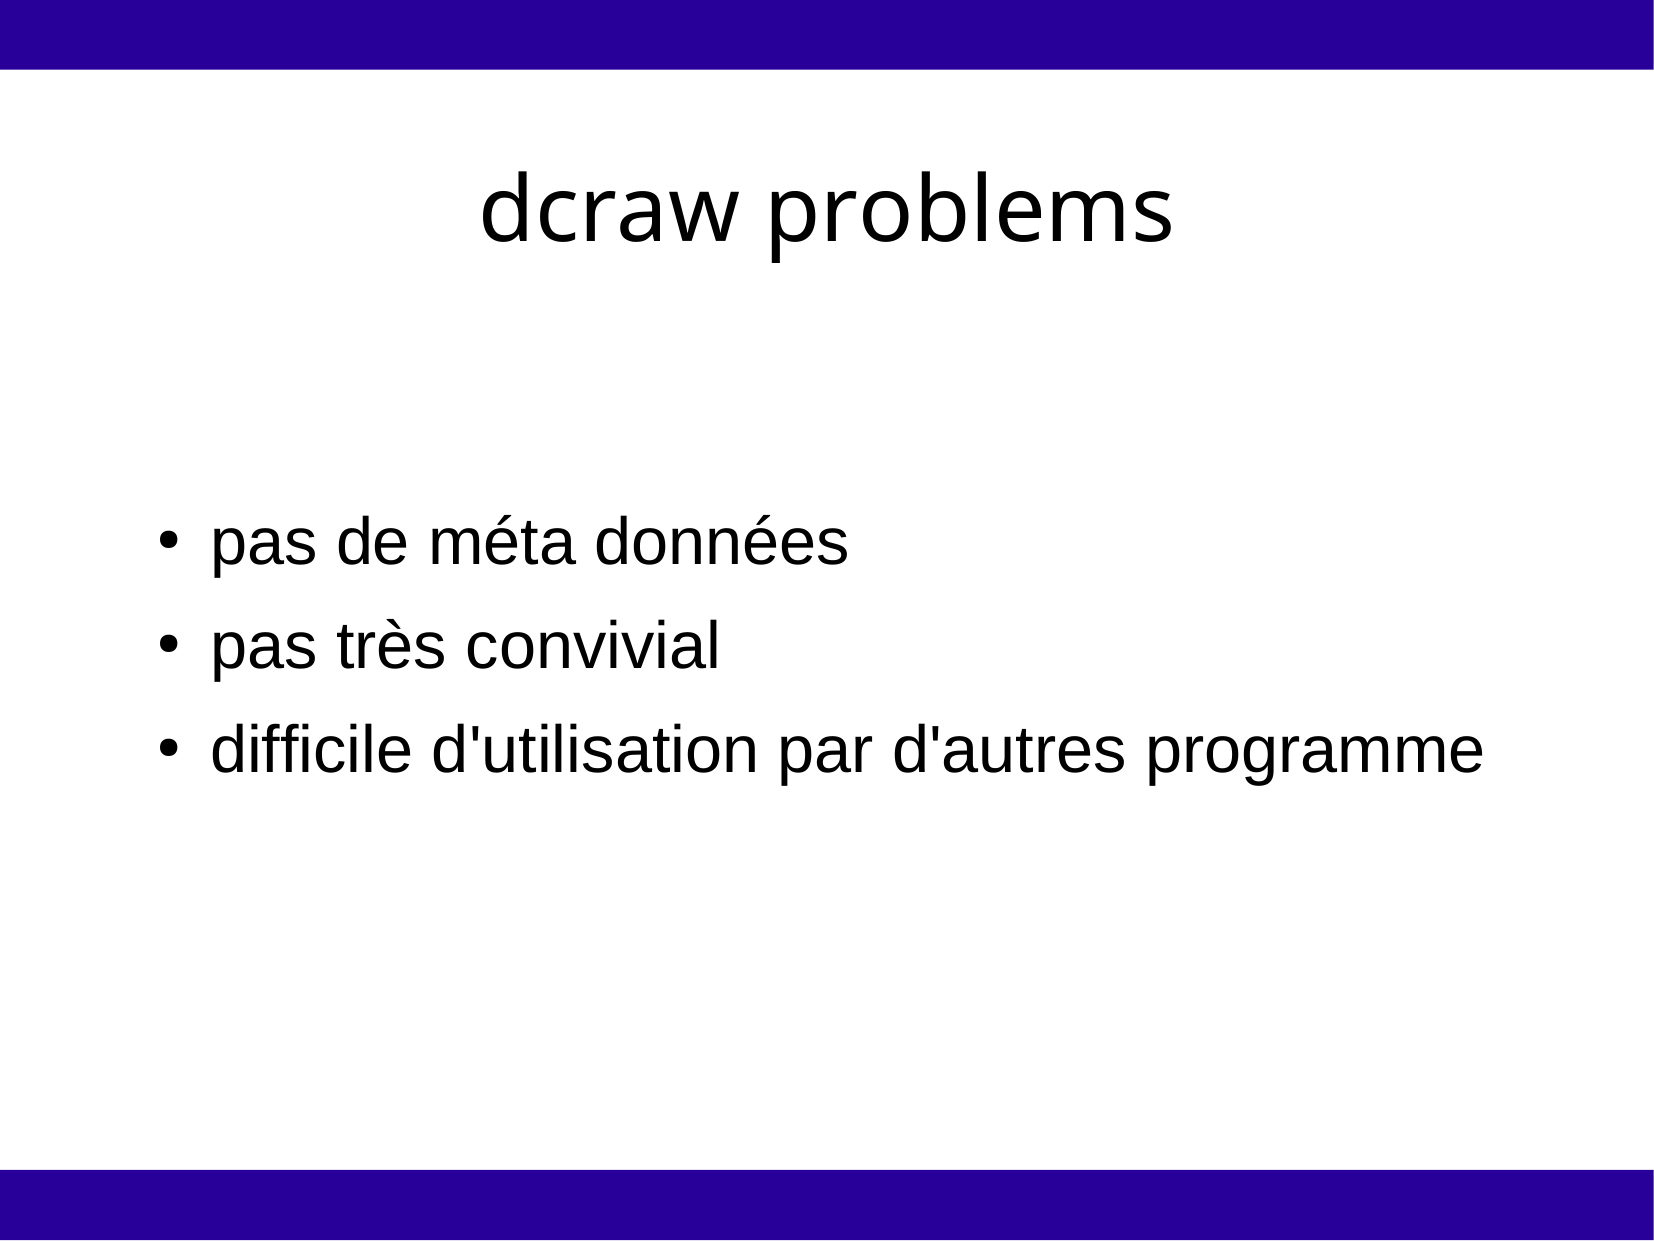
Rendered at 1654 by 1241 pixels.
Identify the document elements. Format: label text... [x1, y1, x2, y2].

list pas de méta données pas très convivial difficile d'utilisation par d'autres programme [121, 503, 1534, 1127]
title dcraw problems [121, 102, 1534, 311]
